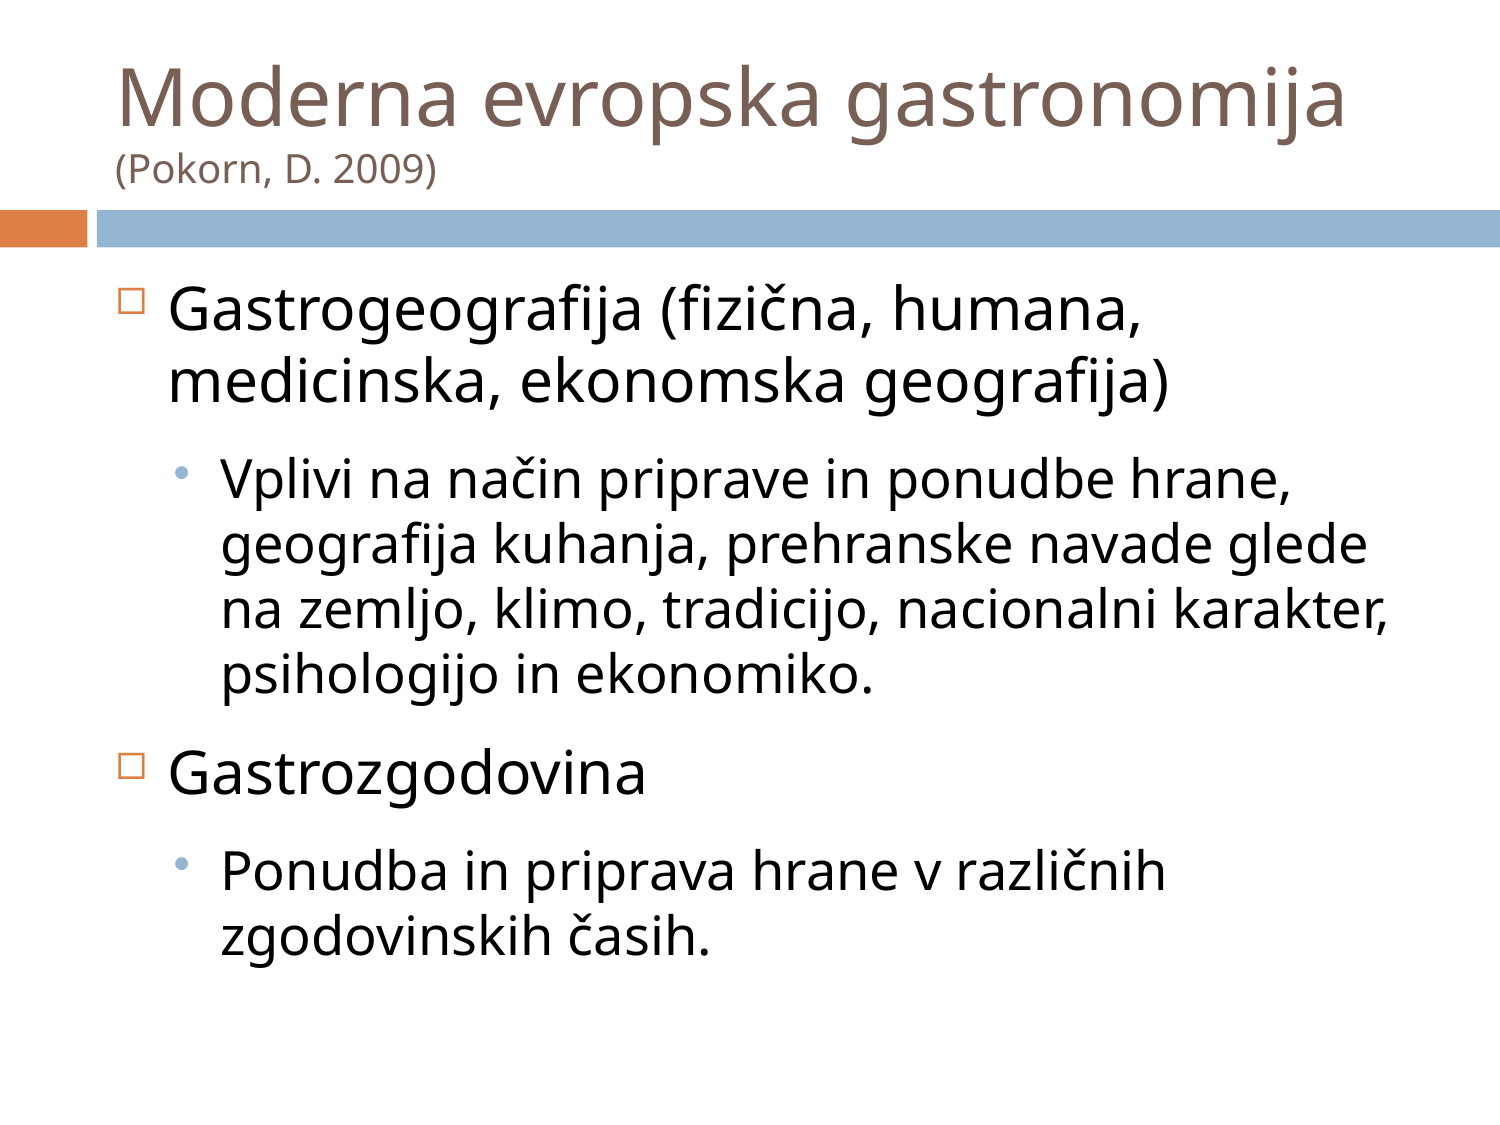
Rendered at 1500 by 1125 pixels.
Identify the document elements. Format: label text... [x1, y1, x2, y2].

list Gastrogeografija (fizična, humana, medicinska, ekonomska geografija) Vplivi na način priprave in ponudbe hrane, geografija kuhanja, prehranske navade glede na zemljo, klimo, tradicijo, nacionalni karakter, psihologijo in ekonomiko. Gastrozgodovina Ponudba in priprava hrane v različnih zgodovinskih časih. [100, 262, 1438, 1000]
title Moderna evropska gastronomija (Pokorn, D. 2009) [100, 37, 1438, 200]
